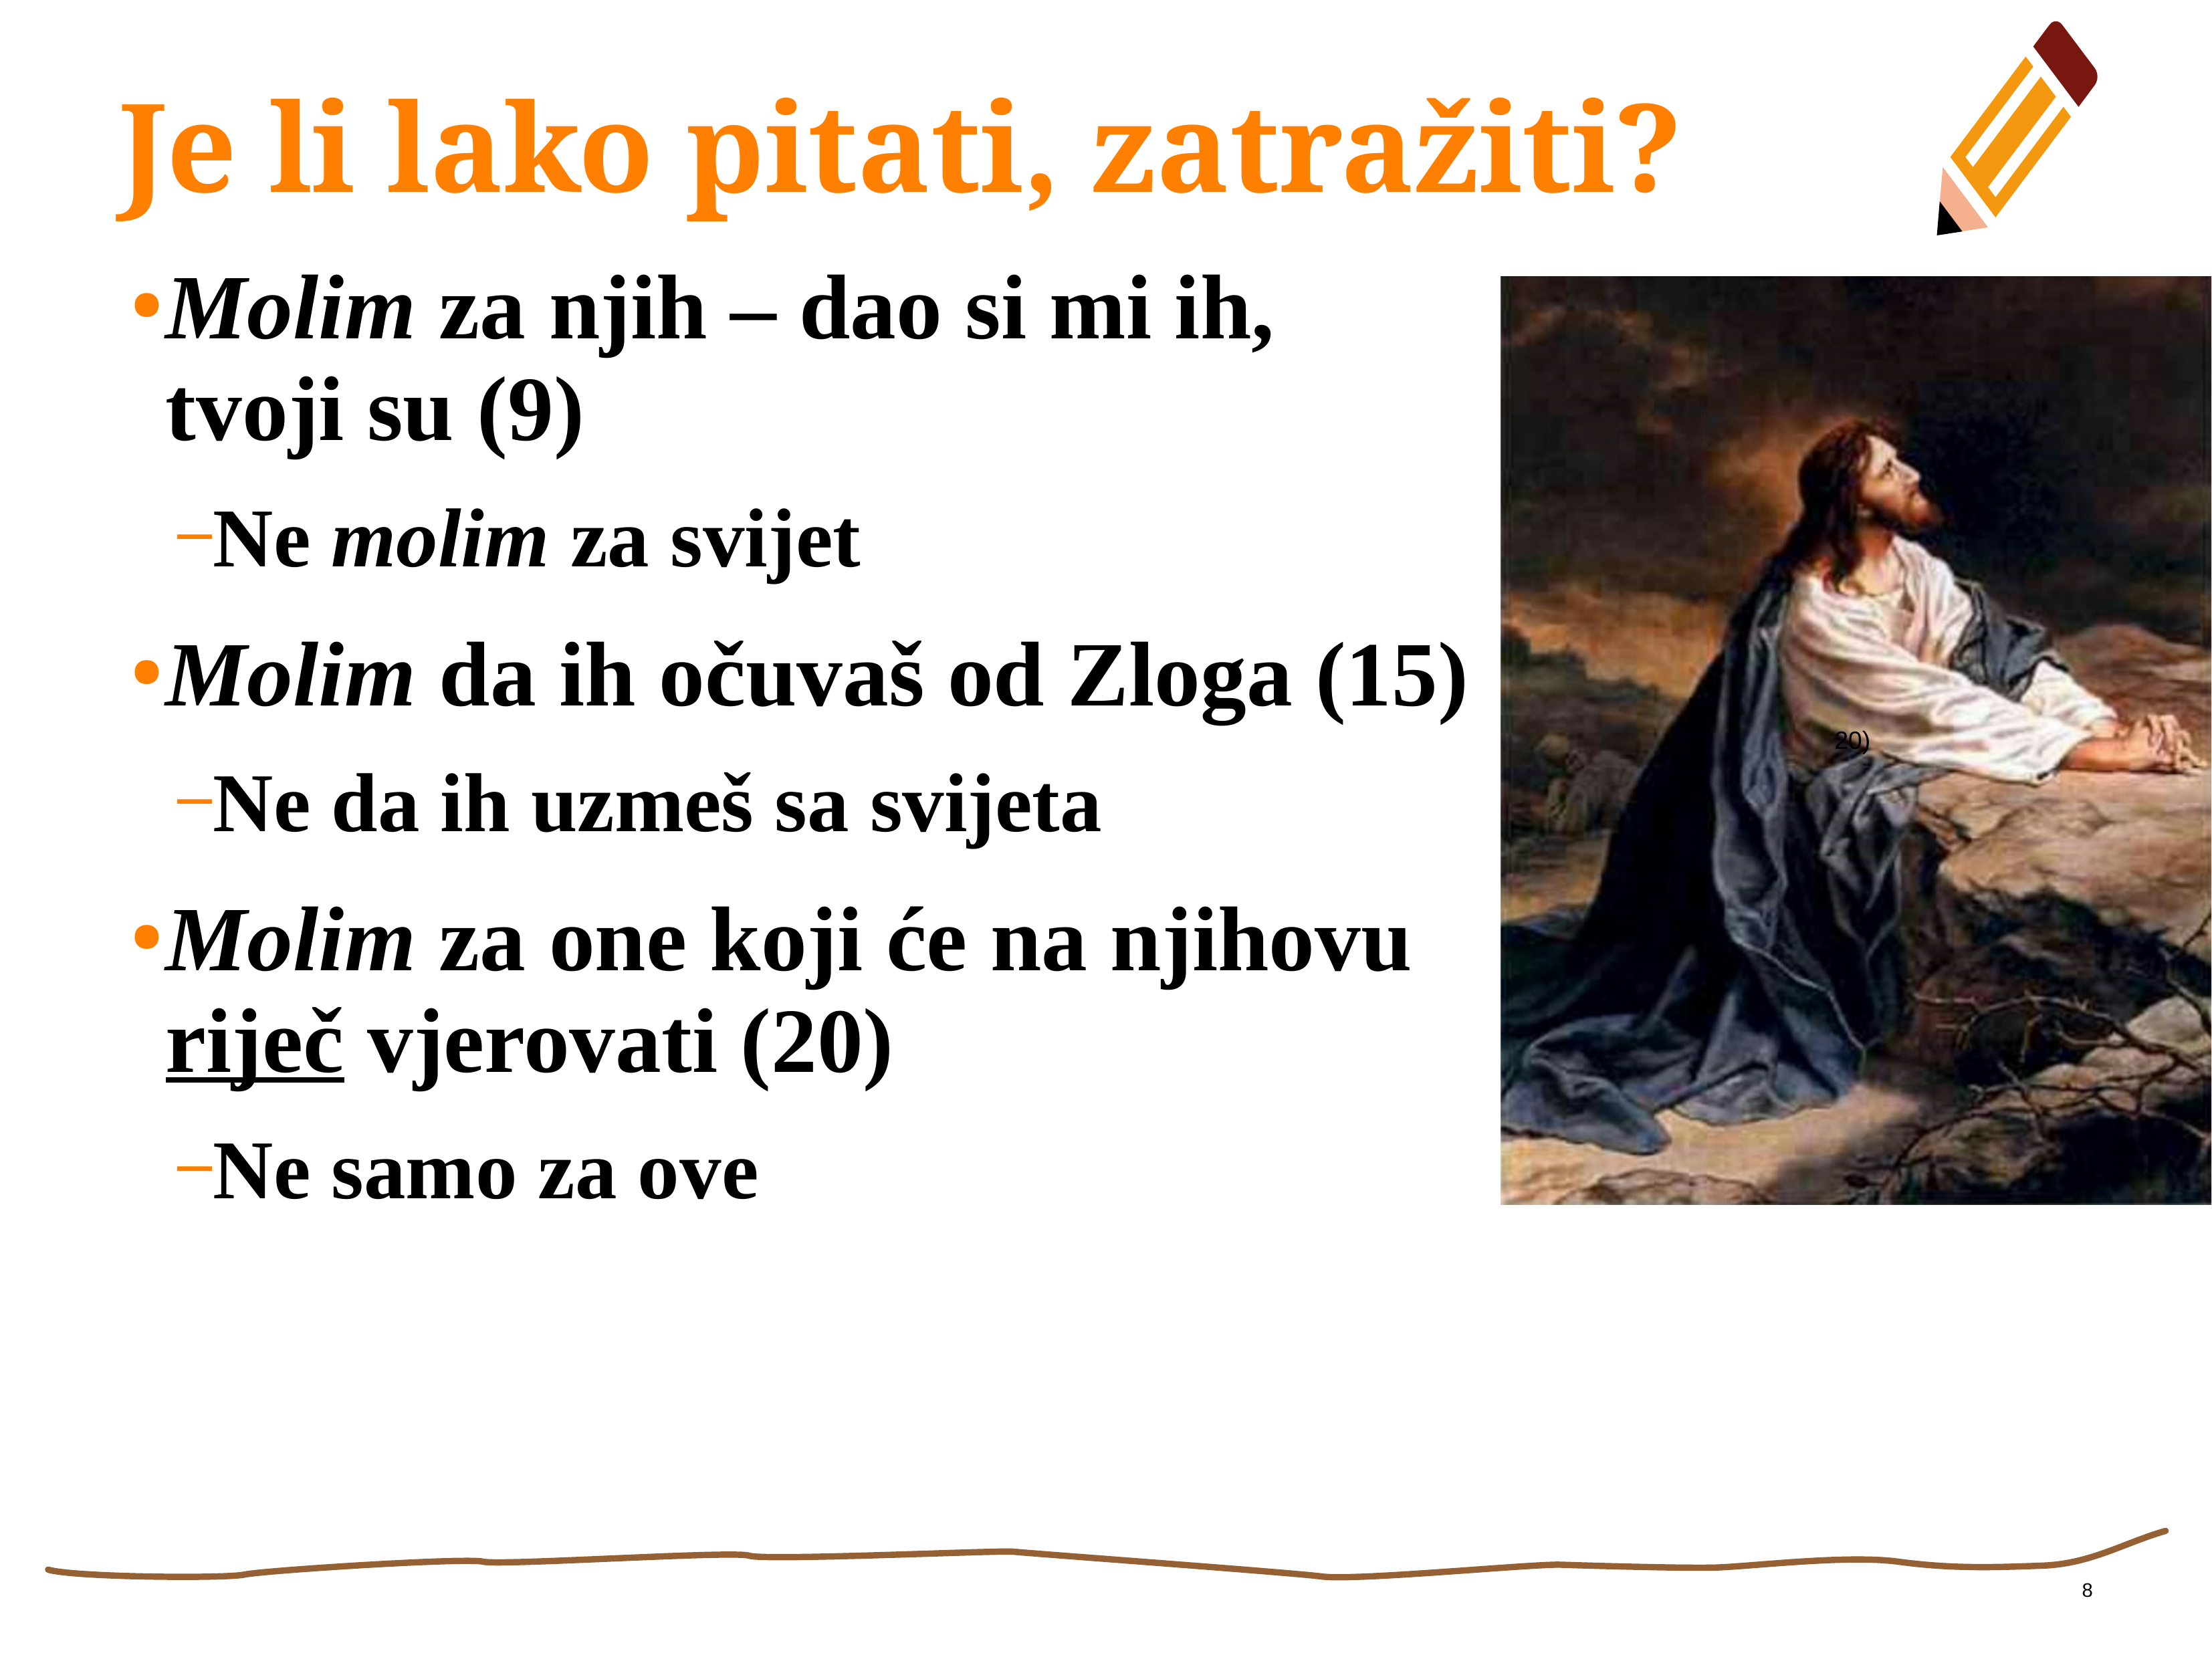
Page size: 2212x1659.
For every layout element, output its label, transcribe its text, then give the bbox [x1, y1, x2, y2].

picture [1501, 276, 2212, 1205]
title Je li lako pitati, zatražiti? [118, 52, 1935, 237]
list Molim za njih – dao si mi ih, tvoji su (9) Ne molim za svijet Molim da ih očuvaš od Zloga (15) Ne da ih uzmeš sa svijeta Molim za one koji će na njihovu riječ vjerovati (20) Ne samo za ove [118, 256, 2192, 1527]
